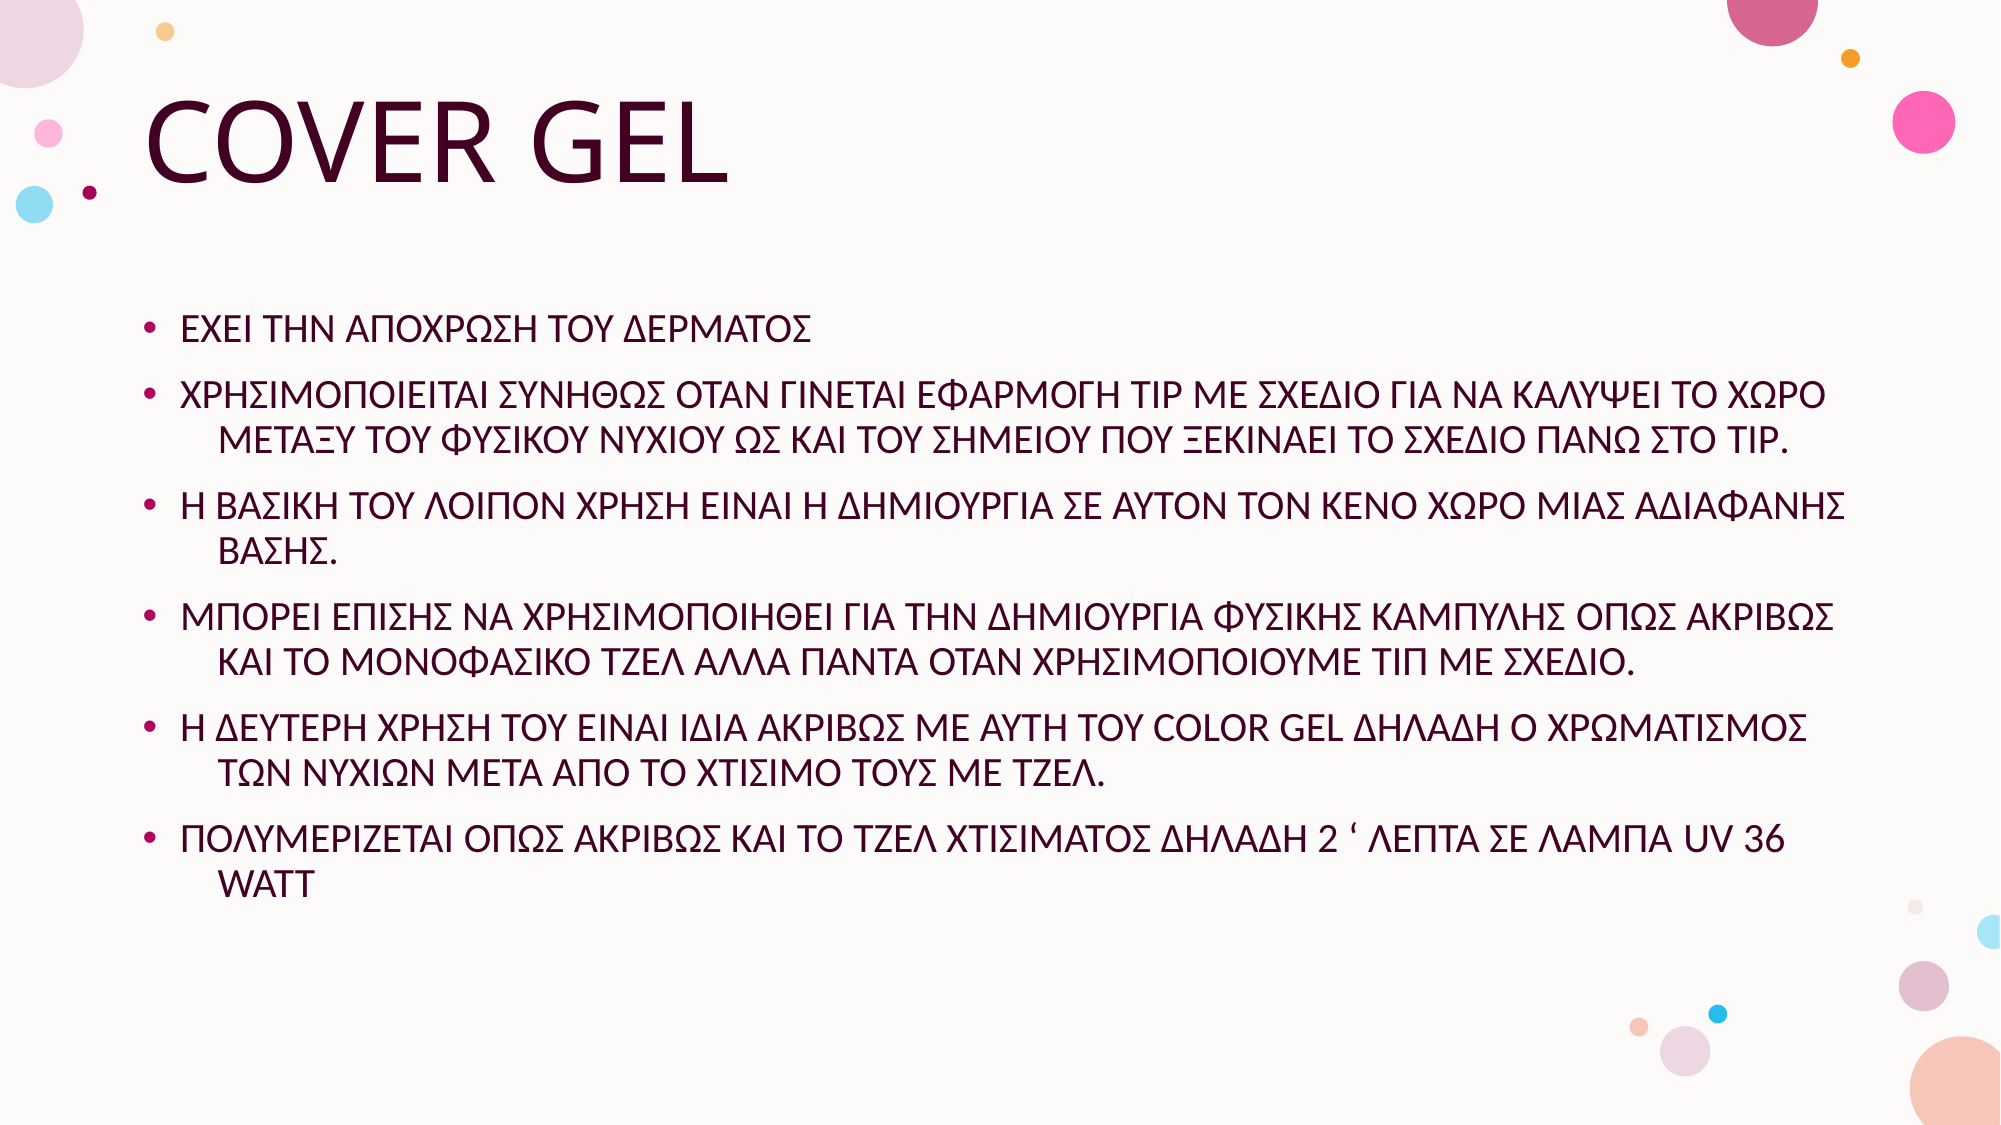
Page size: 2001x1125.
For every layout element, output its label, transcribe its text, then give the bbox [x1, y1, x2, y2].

title COVER GEL [127, 59, 950, 232]
list ΕΧΕΙ ΤΗΝ ΑΠΟΧΡΩΣΗ ΤΟΥ ΔΕΡΜΑΤΟΣ ΧΡΗΣΙΜΟΠΟΙΕΙΤΑΙ ΣΥΝΗΘΩΣ ΌΤΑΝ ΓΙΝΕΤΑΙ ΕΦΑΡΜΟΓΗ TIP ΜΕ ΣΧΕΔΙΟ ΓΙΑ ΝΑ ΚΑΛΥΨΕΙ ΤΟ ΧΩΡΟ ΜΕΤΑΞΥ ΤΟΥ ΦΥΣΙΚΟΥ ΝΥΧΙΟΥ ΩΣ ΚΑΙ ΤΟΥ ΣΗΜΕΙΟΥ ΠΟΥ ΞΕΚΙΝΑΕΙ ΤΟ ΣΧΕΔΙΟ ΠΑΝΩ ΣΤΟ TIP. Η ΒΑΣΙΚΗ ΤΟΥ ΛΟΙΠΟΝ ΧΡΗΣΗ ΕΊΝΑΙ Η ΔΗΜΙΟΥΡΓΙΑ ΣΕ ΑΥΤΌΝ ΤΟΝ ΚΕΝΟ ΧΩΡΟ ΜΙΑΣ ΑΔΙΑΦΑΝΗΣ ΒΑΣΗΣ. ΜΠΟΡΕΙ ΕΠΙΣΗΣ ΝΑ ΧΡΗΣΙΜΟΠΟΙΗΘΕΙ ΓΙΑ ΤΗΝ ΔΗΜΙΟΥΡΓΙΑ ΦΥΣΙΚΗΣ ΚΑΜΠΥΛΗΣ ΌΠΩΣ ΑΚΡΙΒΩΣ ΚΑΙ ΤΟ ΜΟΝΟΦΑΣΙΚΟ ΤΖΕΛ ΑΛΛΑ ΠΑΝΤΑ ΌΤΑΝ ΧΡΗΣΙΜΟΠΟΙΟΥΜΕ ΤΙΠ ΜΕ ΣΧΕΔΙΟ. Η ΔΕΥΤΕΡΗ ΧΡΗΣΗ ΤΟΥ ΕΊΝΑΙ ΙΔΙΑ ΑΚΡΙΒΩΣ ΜΕ ΑΥΤΉ ΤΟΥ COLOR GEL ΔΗΛΑΔΗ Ο ΧΡΩΜΑΤΙΣΜΟΣ ΤΩΝ ΝΥΧΙΩΝ ΜΕΤΑ ΑΠΌ ΤΟ ΧΤΙΣΙΜΟ ΤΟΥΣ ΜΕ ΤΖΕΛ. ΠΟΛΥΜΕΡΙΖΕΤΑΙ ΌΠΩΣ ΑΚΡΙΒΩΣ ΚΑΙ ΤΟ ΤΖΕΛ ΧΤΙΣΙΜΑΤΟΣ ΔΗΛΑΔΗ 2 ‘ ΛΕΠΤΑ ΣΕ ΛΑΜΠΑ UV 36 WATT [127, 299, 1877, 935]
